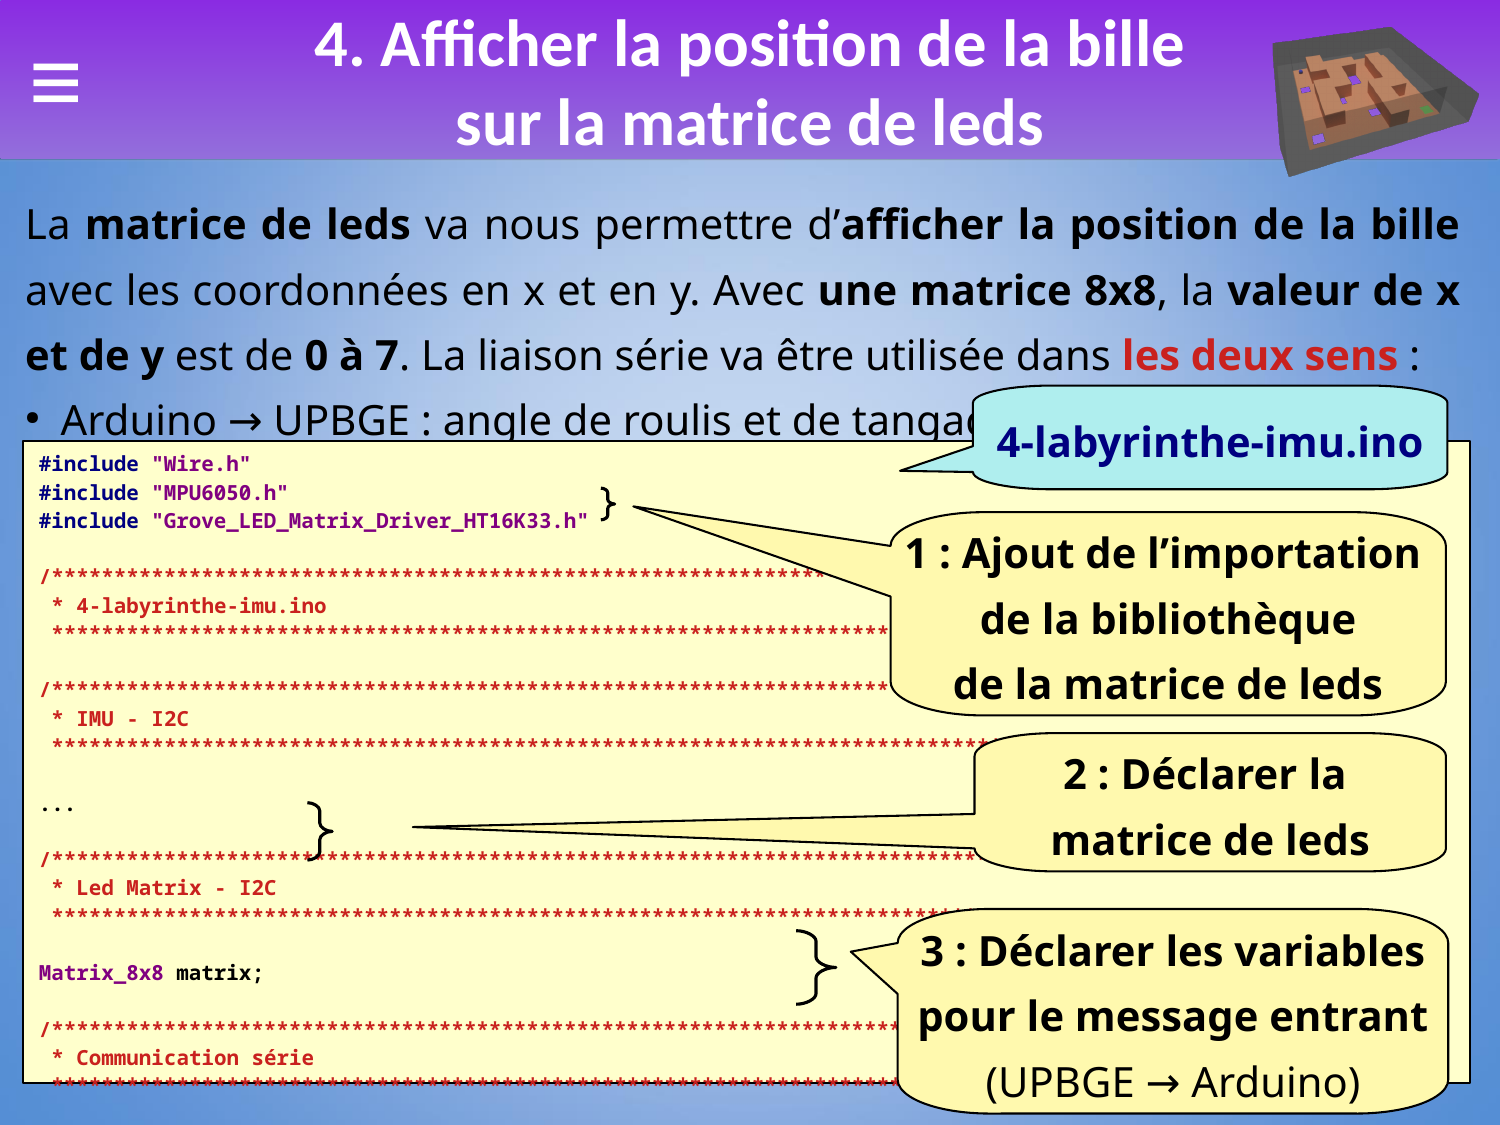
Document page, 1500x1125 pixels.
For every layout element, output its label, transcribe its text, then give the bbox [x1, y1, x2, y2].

text_box #include "Wire.h" #include "MPU6050.h" #include "Grove_LED_Matrix_Driver_HT16K33.h" /****************************************************************************** * 4-labyrinthe-imu.ino ******************************************************************************/ /****************************************************************************** * IMU - I2C ******************************************************************************/ ... /****************************************************************************** * Led Matrix - I2C ******************************************************************************/ Matrix_8x8 matrix; /****************************************************************************** * Communication série ******************************************************************************/ String serial_msg = ""; // Message bool serial_msg_complet = false; // Flag de message complet /****************************************************************************** * Initialisation ******************************************************************************/ [23, 440, 1471, 1084]
picture [0, 27, 1500, 1125]
text_box 1 : Ajout de l’importation de la bibliothèque de la matrice de leds [633, 506, 1446, 716]
text_box 4-labyrinthe-imu.ino [900, 385, 1448, 490]
text_box 3 : Déclarer les variables pour le message entrant (UPBGE → Arduino) [850, 908, 1449, 1114]
text_box La matrice de leds va nous permettre d’afficher la position de la bille avec les coordonnées en x et en y. Avec une matrice 8x8, la valeur de x et de y est de 0 à 7. La liaison série va être utilisée dans les deux sens : Arduino → UPBGE : angle de roulis et de tangage (ça c’est déjà fait !), UPBGE → Arduino : position en x et en y. [10, 178, 1476, 434]
text_box 4. Afficher la position de la bille sur la matrice de leds [0, 0, 1500, 159]
text_box ≡ [14, 23, 101, 141]
text_box 2 : Déclarer la matrice de leds [412, 733, 1446, 872]
